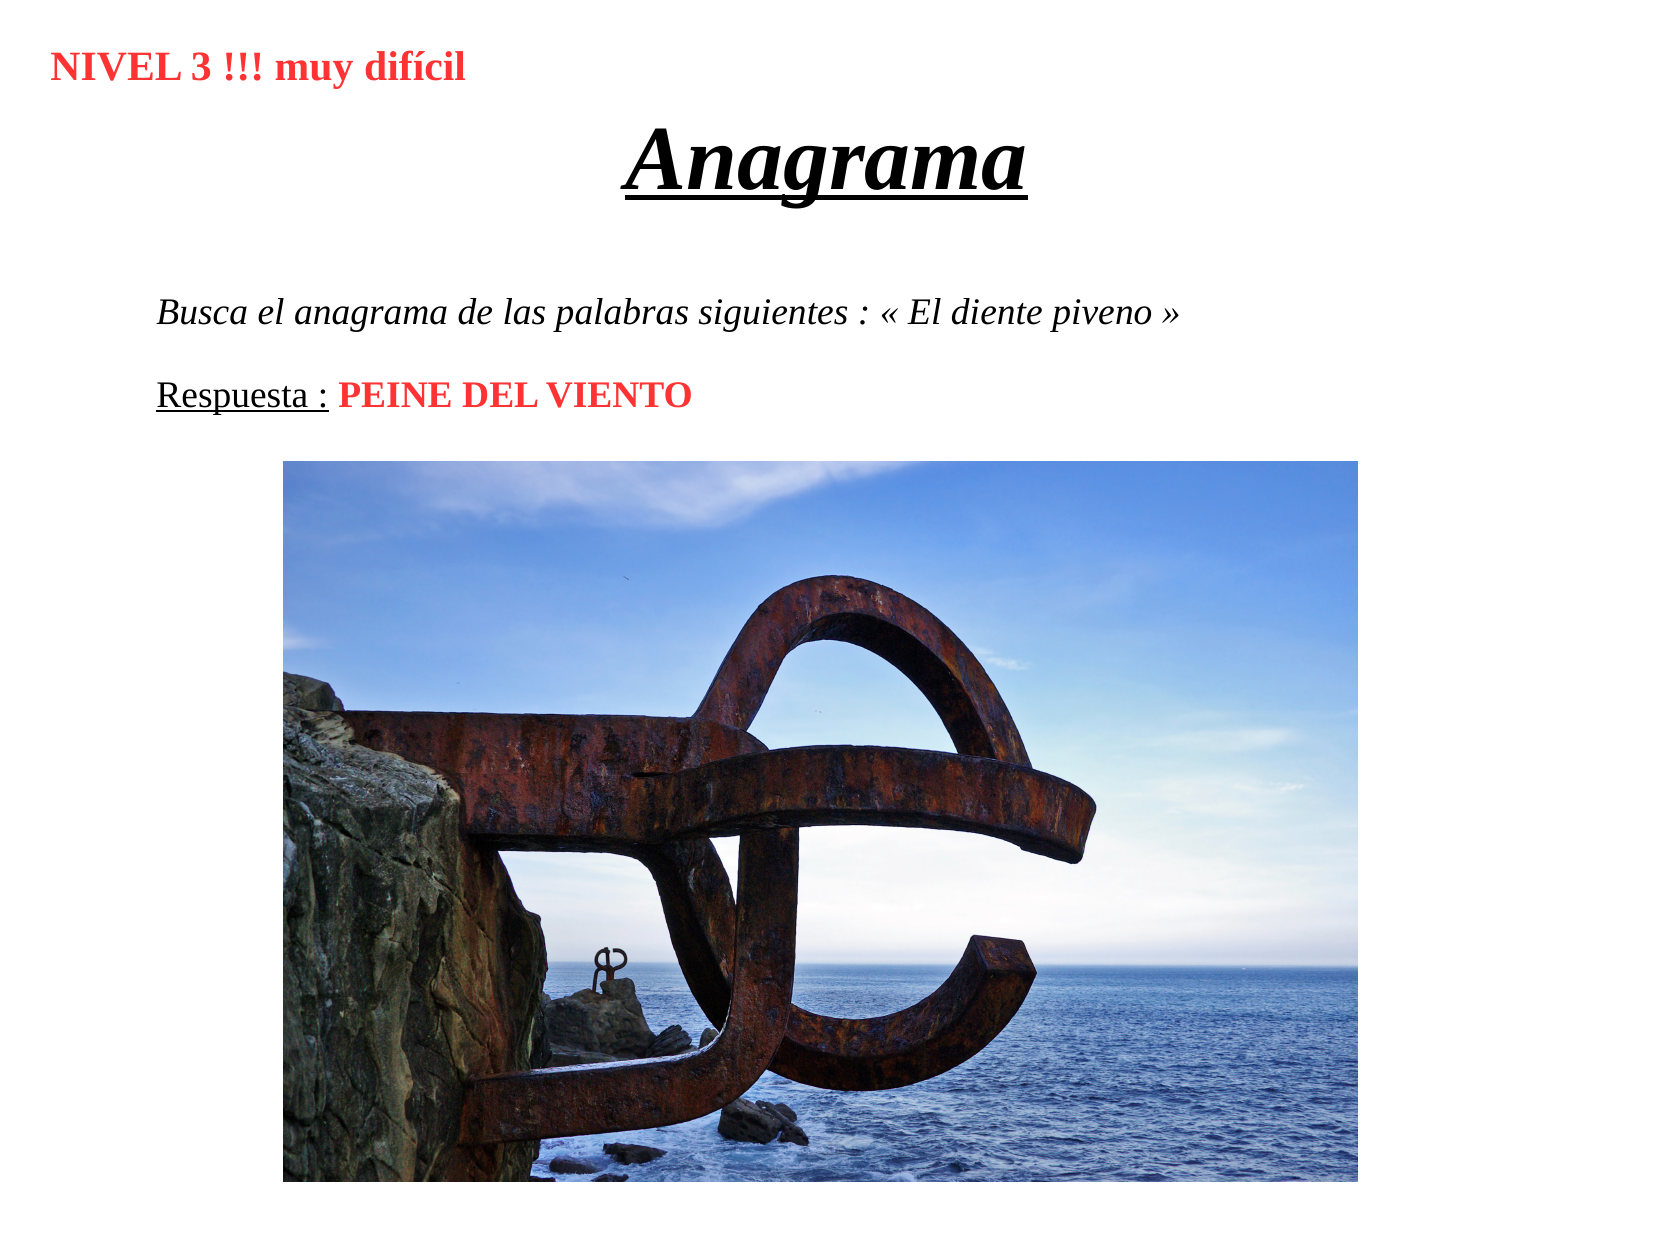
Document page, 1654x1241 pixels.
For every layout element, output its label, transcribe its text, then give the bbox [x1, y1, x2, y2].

title Anagrama [82, 49, 1571, 257]
picture [283, 461, 1358, 1182]
text_box NIVEL 3 !!! muy difícil [35, 35, 481, 98]
text_box Busca el anagrama de las palabras siguientes : « El diente piveno » Respuesta : PEINE DEL VIENTO [141, 283, 1197, 427]
